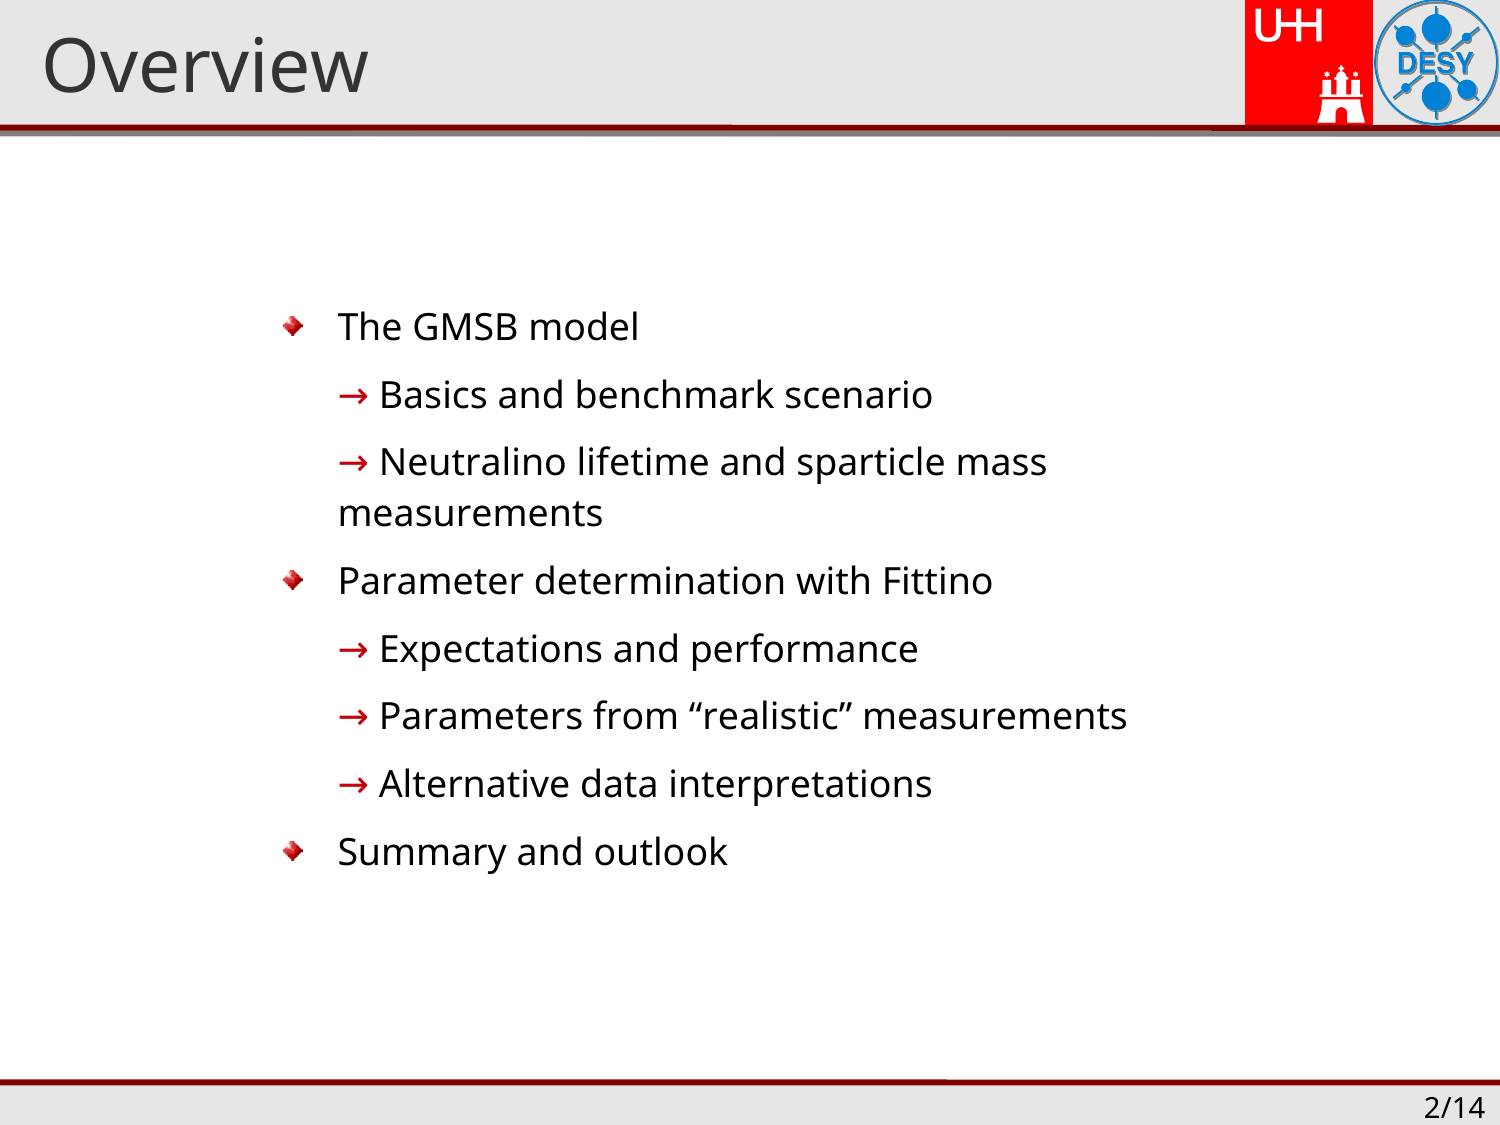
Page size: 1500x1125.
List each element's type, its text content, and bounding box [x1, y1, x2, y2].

picture [1374, 0, 1498, 125]
list The GMSB model → Basics and benchmark scenario → Neutralino lifetime and sparticle mass measurements Parameter determination with Fittino → Expectations and performance → Parameters from “realistic” measurements → Alternative data interpretations Summary and outlook [268, 292, 1319, 914]
picture [1245, 0, 1373, 124]
title Overview [26, 0, 1241, 126]
